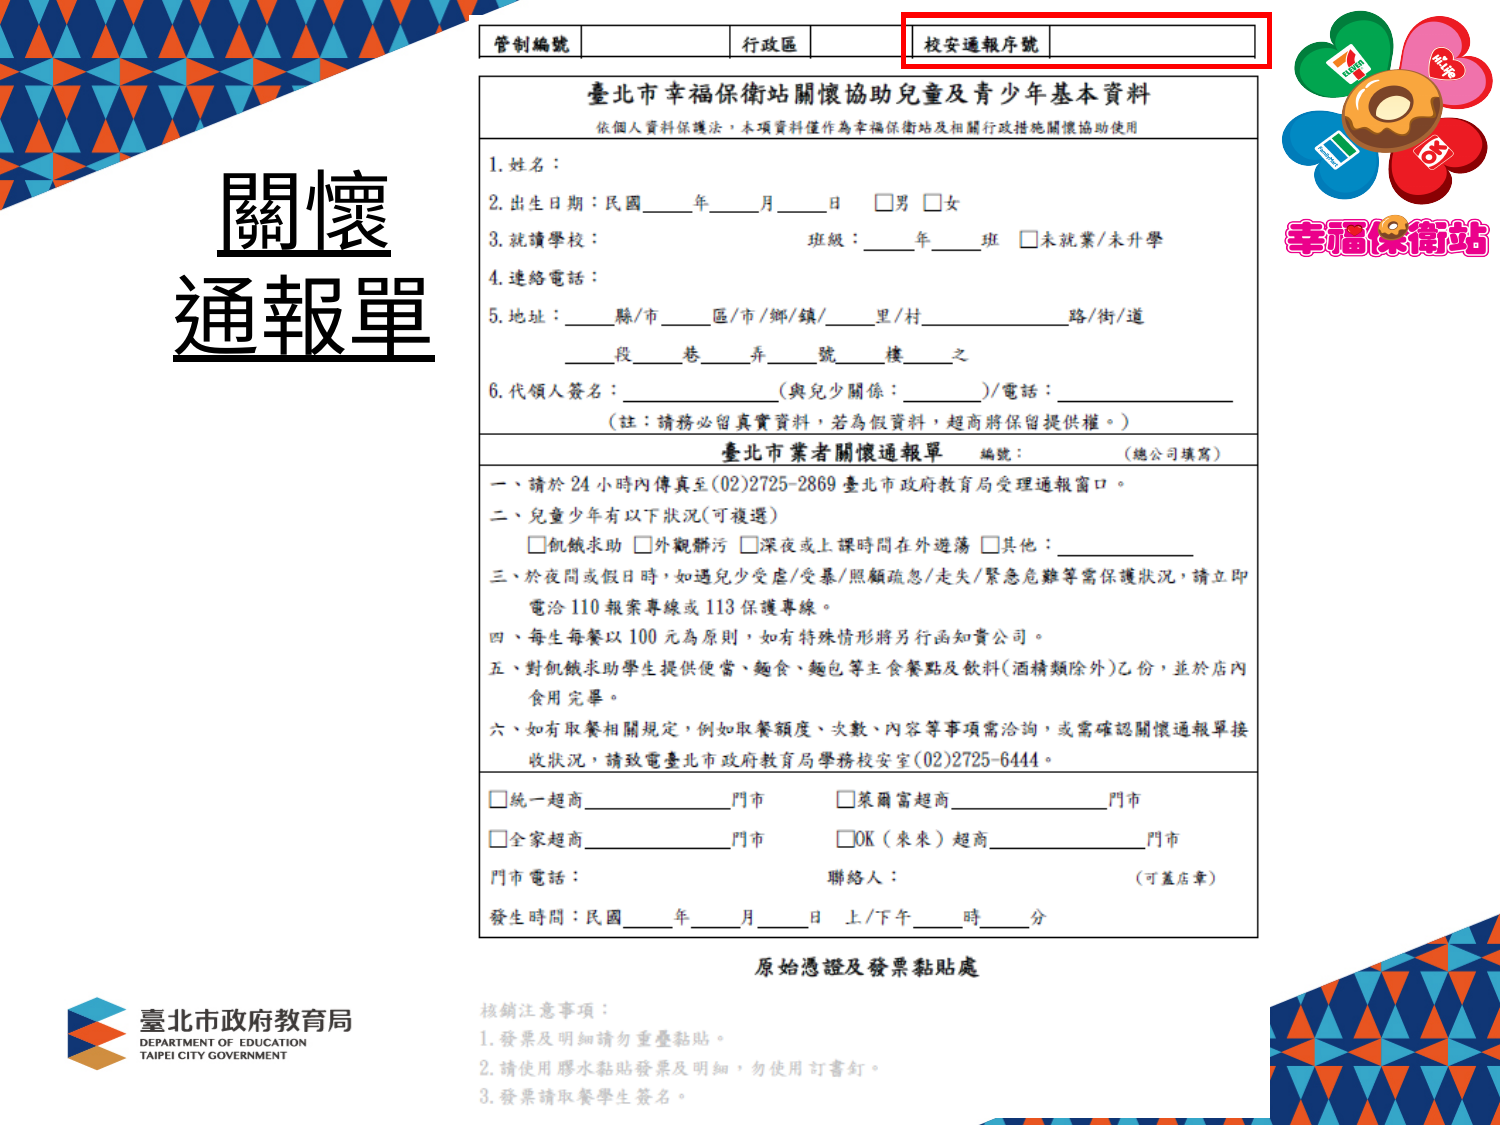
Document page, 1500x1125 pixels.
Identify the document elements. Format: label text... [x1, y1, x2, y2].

text_box [1270, 1042, 1459, 1103]
picture [469, 15, 1270, 1118]
text_box 關懷 通報單 [139, 149, 470, 374]
picture [906, 18, 1267, 64]
